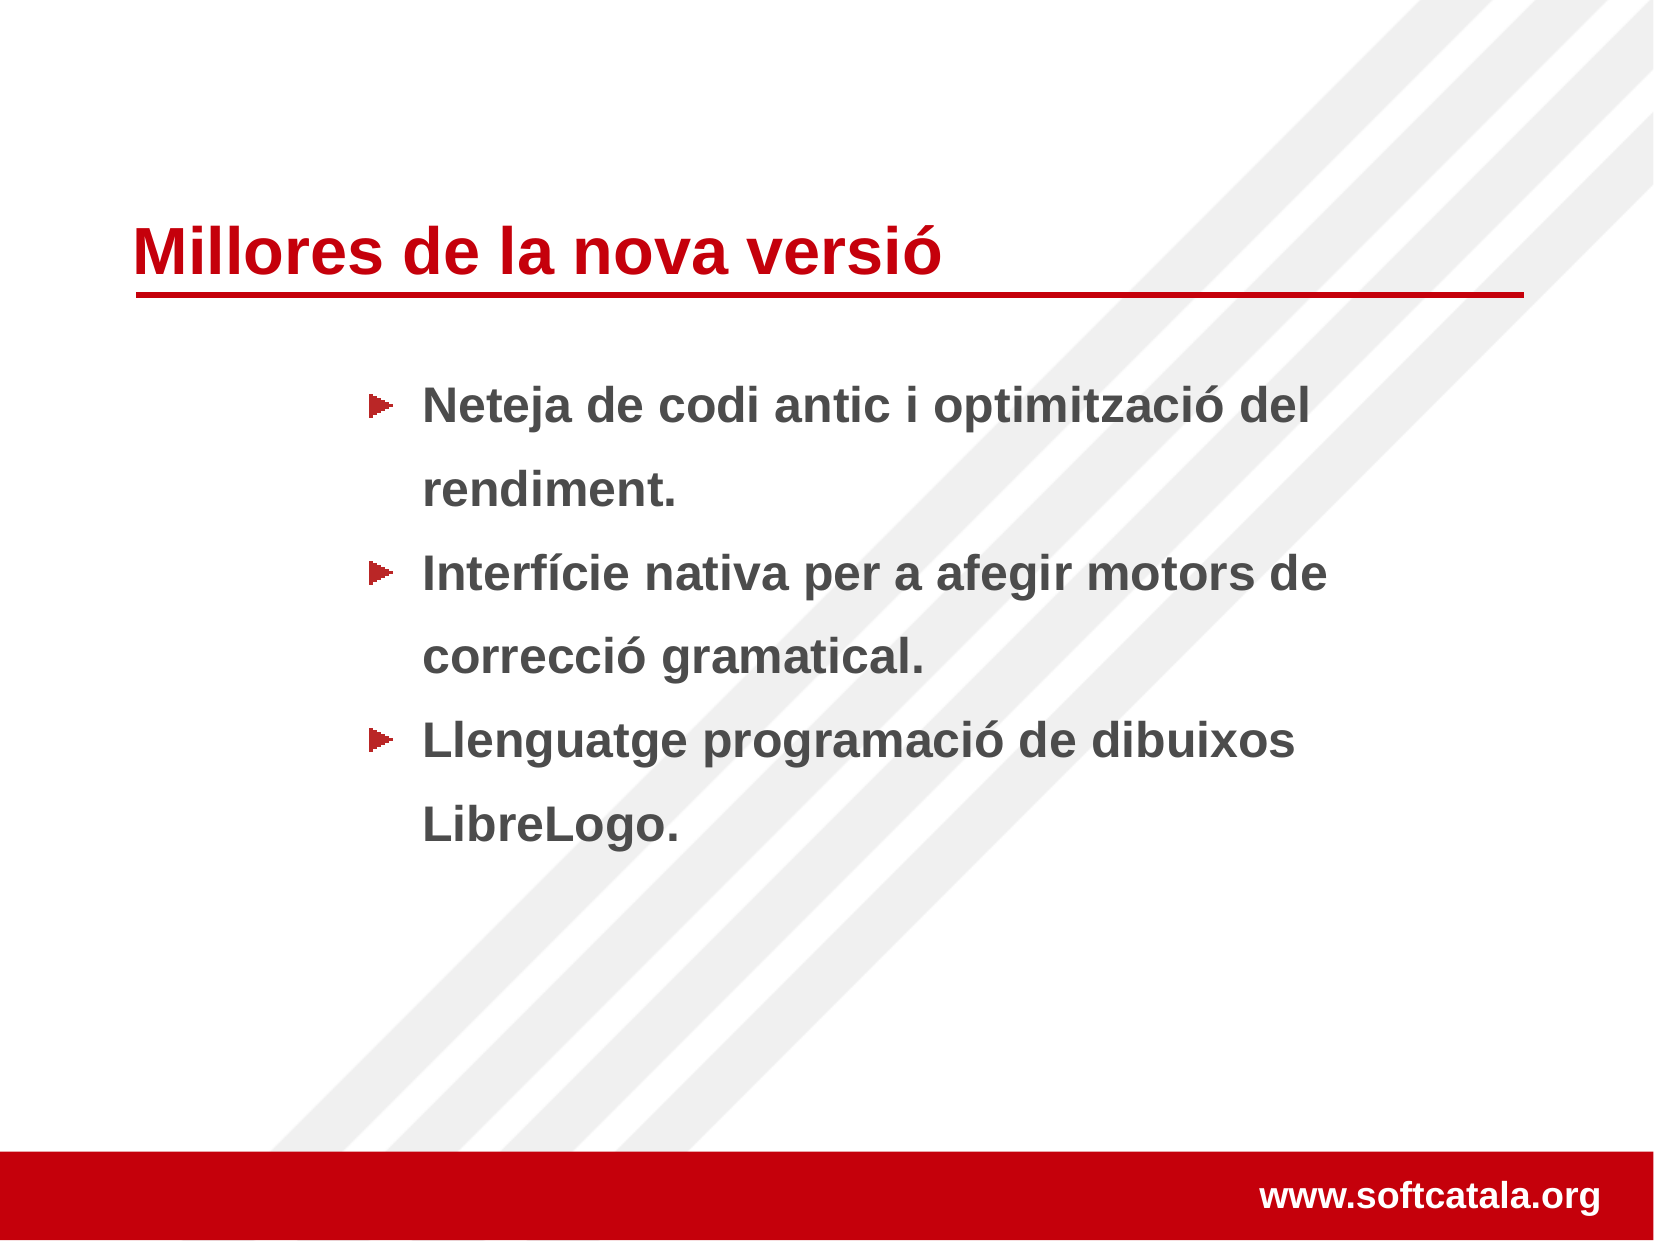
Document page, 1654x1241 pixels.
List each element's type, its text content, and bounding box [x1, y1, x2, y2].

picture [0, 0, 1654, 1151]
text_box Neteja de codi antic i optimització del rendiment. Interfície nativa per a afegir motors de correcció gramatical. Llenguatge programació de dibuixos LibreLogo. [118, 342, 1501, 1151]
text_box www.softcatala.org [0, 1151, 1654, 1241]
text_box Millores de la nova versió [118, 206, 1501, 297]
